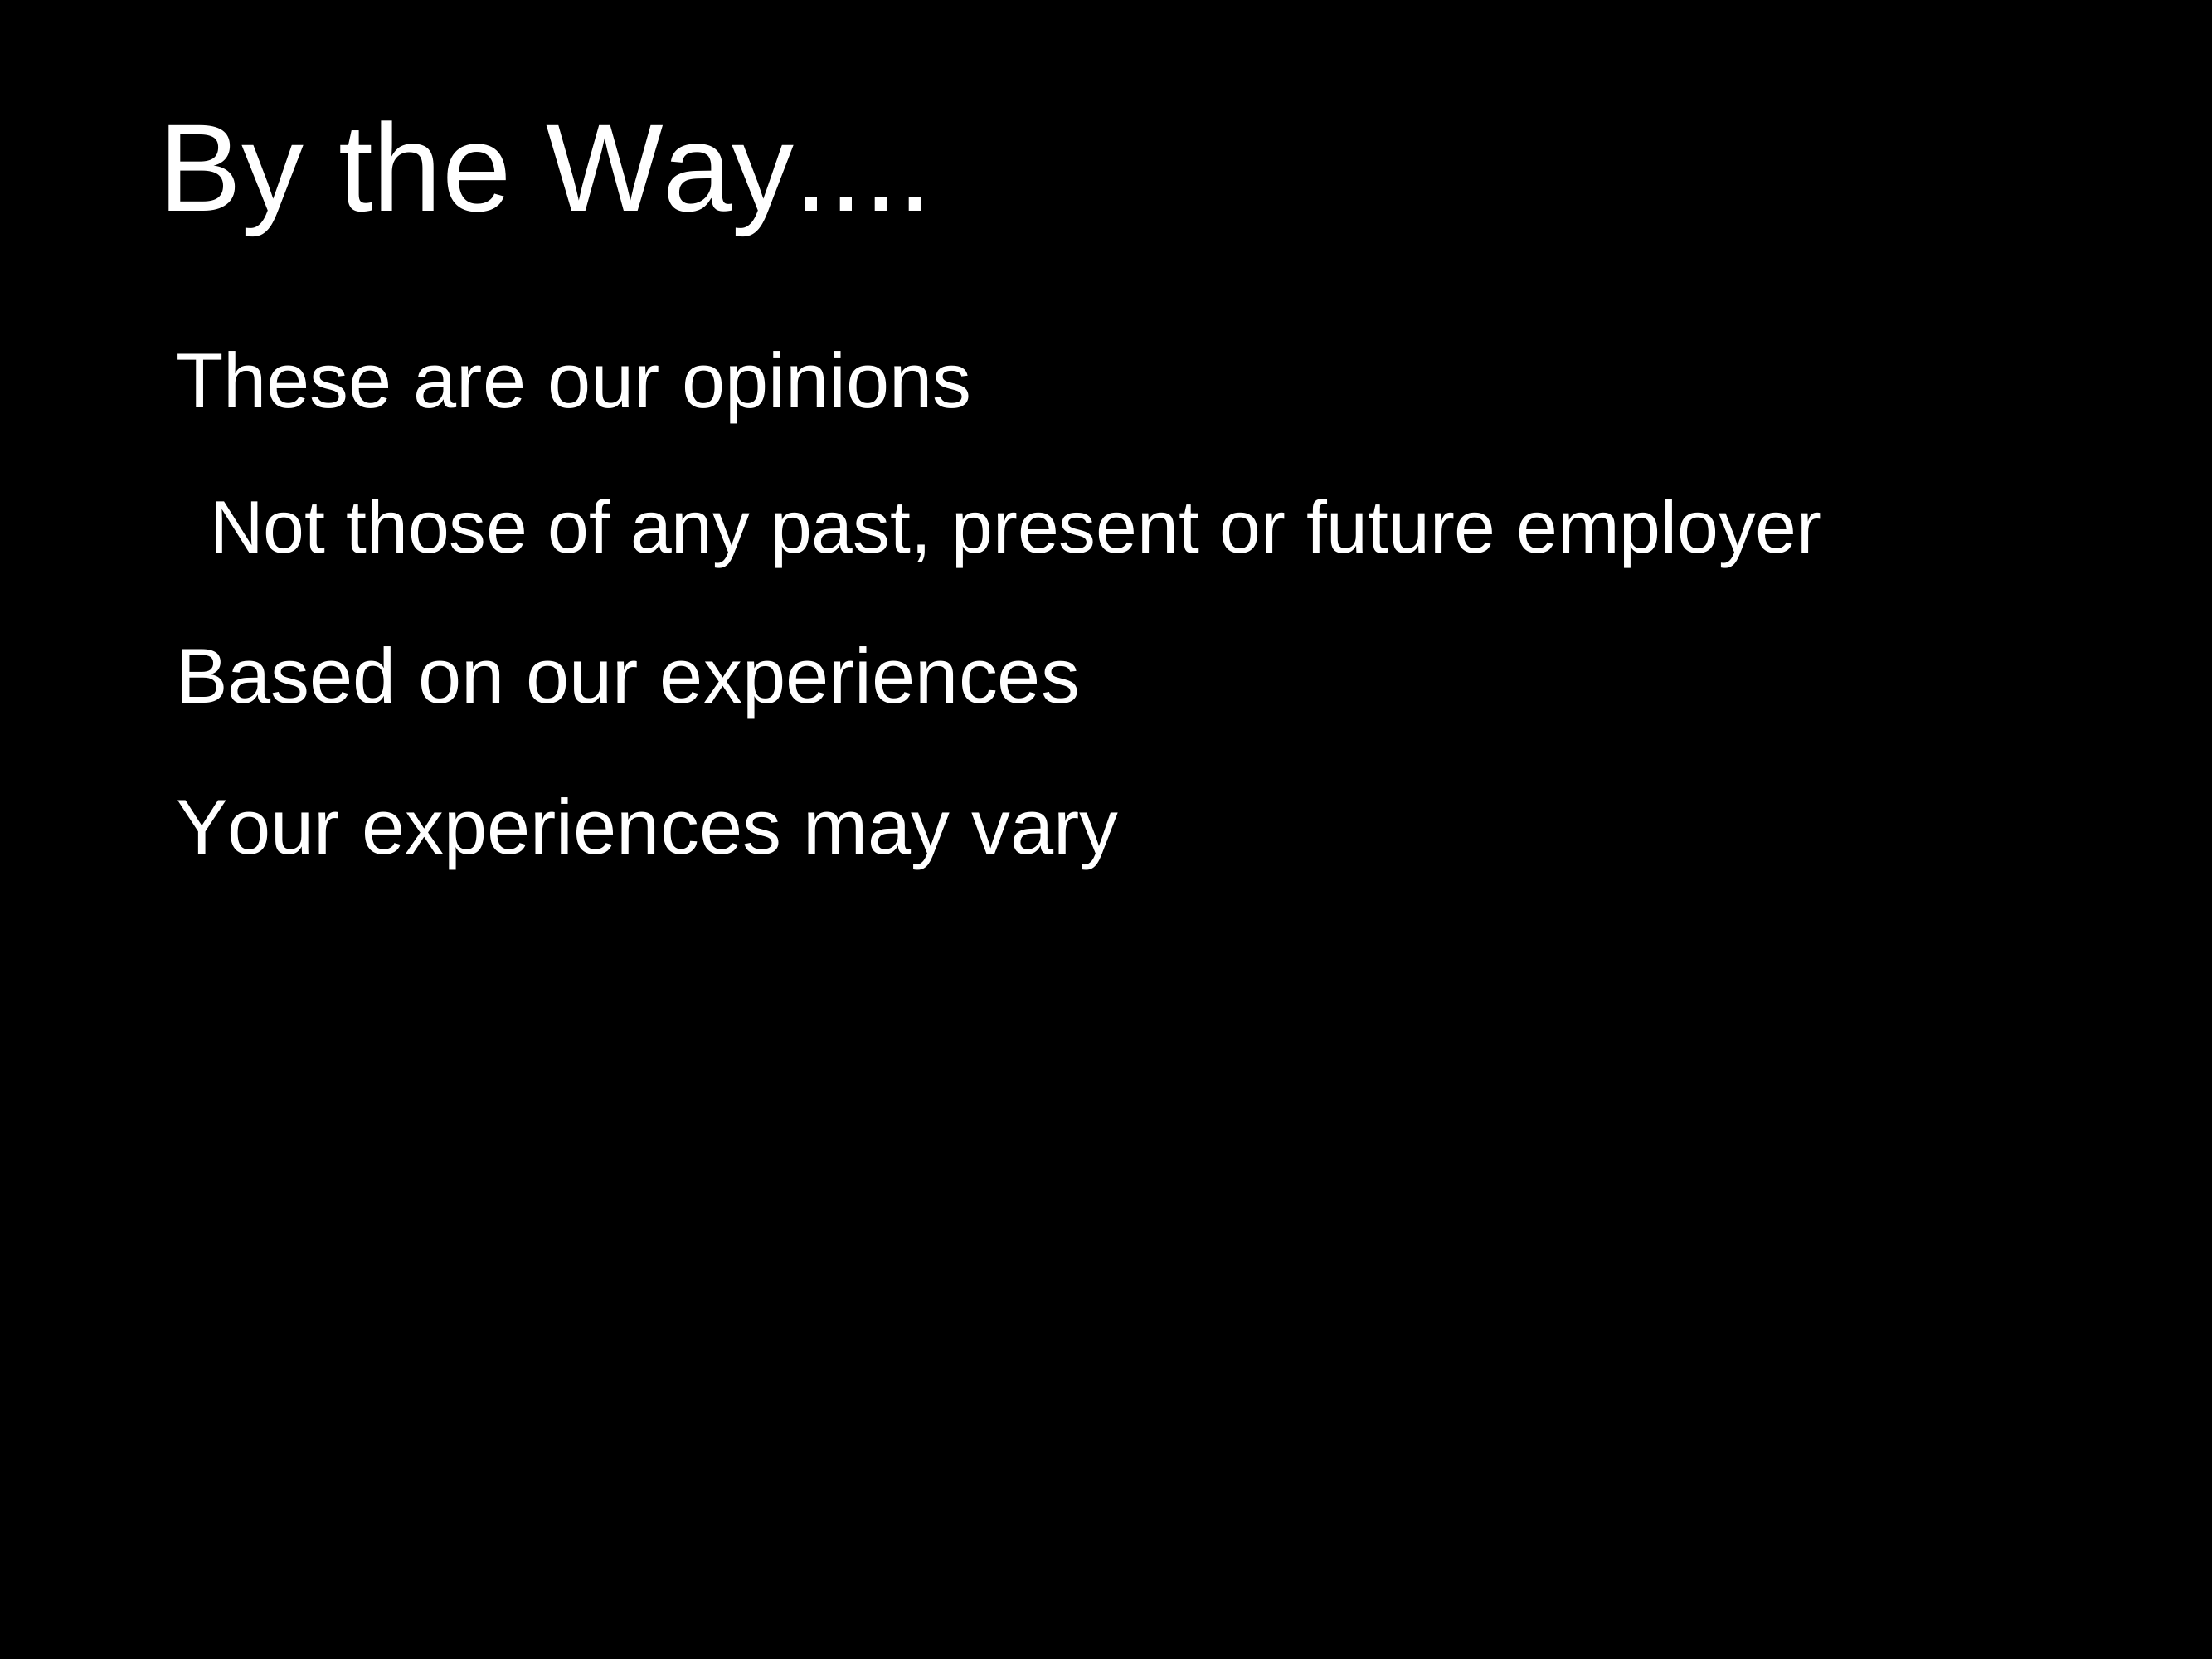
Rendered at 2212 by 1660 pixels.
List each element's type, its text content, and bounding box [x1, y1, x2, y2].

title By the Way.... [152, 79, 2059, 256]
list These are our opinions Not those of any past, present or future employer Based on our experiences Your experiences may vary [152, 286, 2059, 1570]
